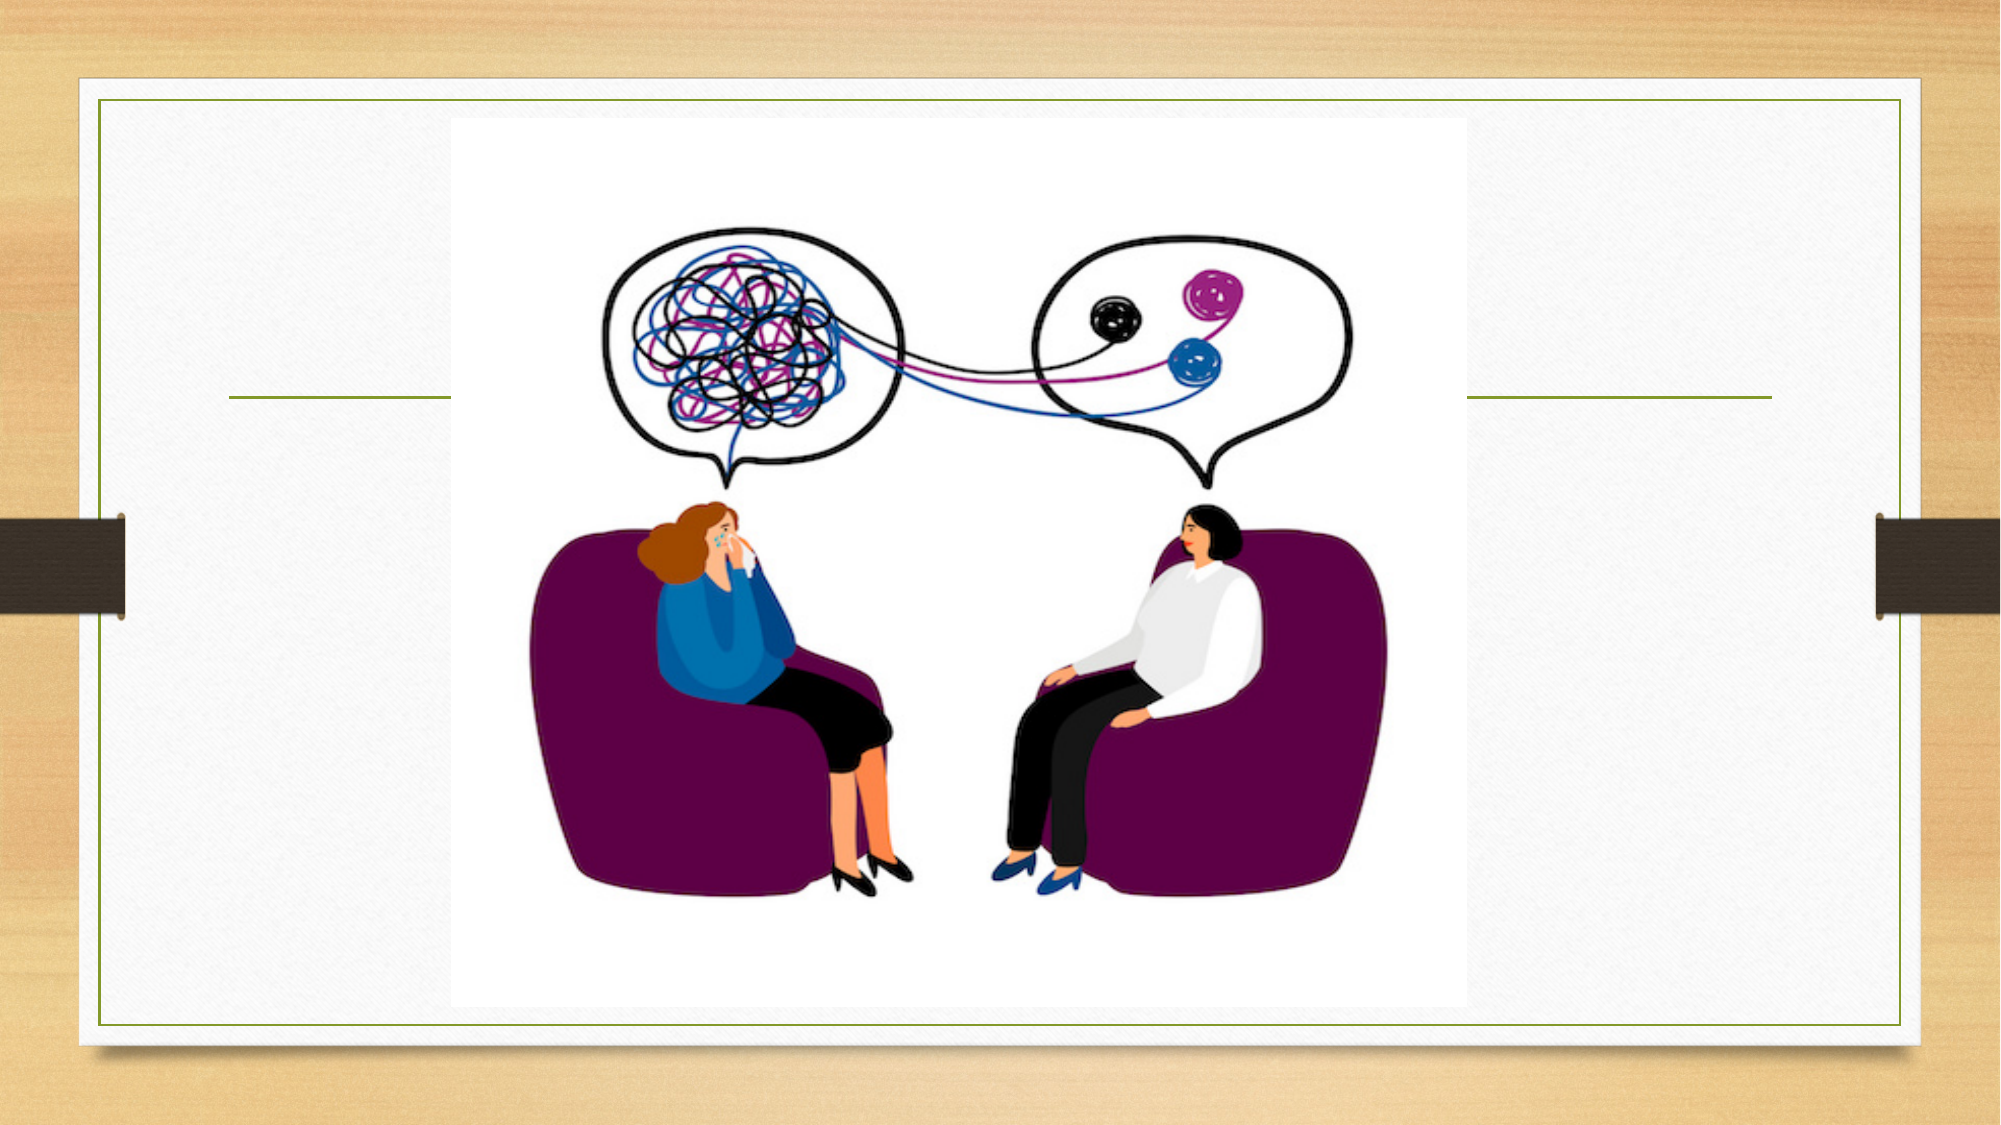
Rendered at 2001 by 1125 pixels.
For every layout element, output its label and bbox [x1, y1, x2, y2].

picture [451, 118, 1467, 1007]
